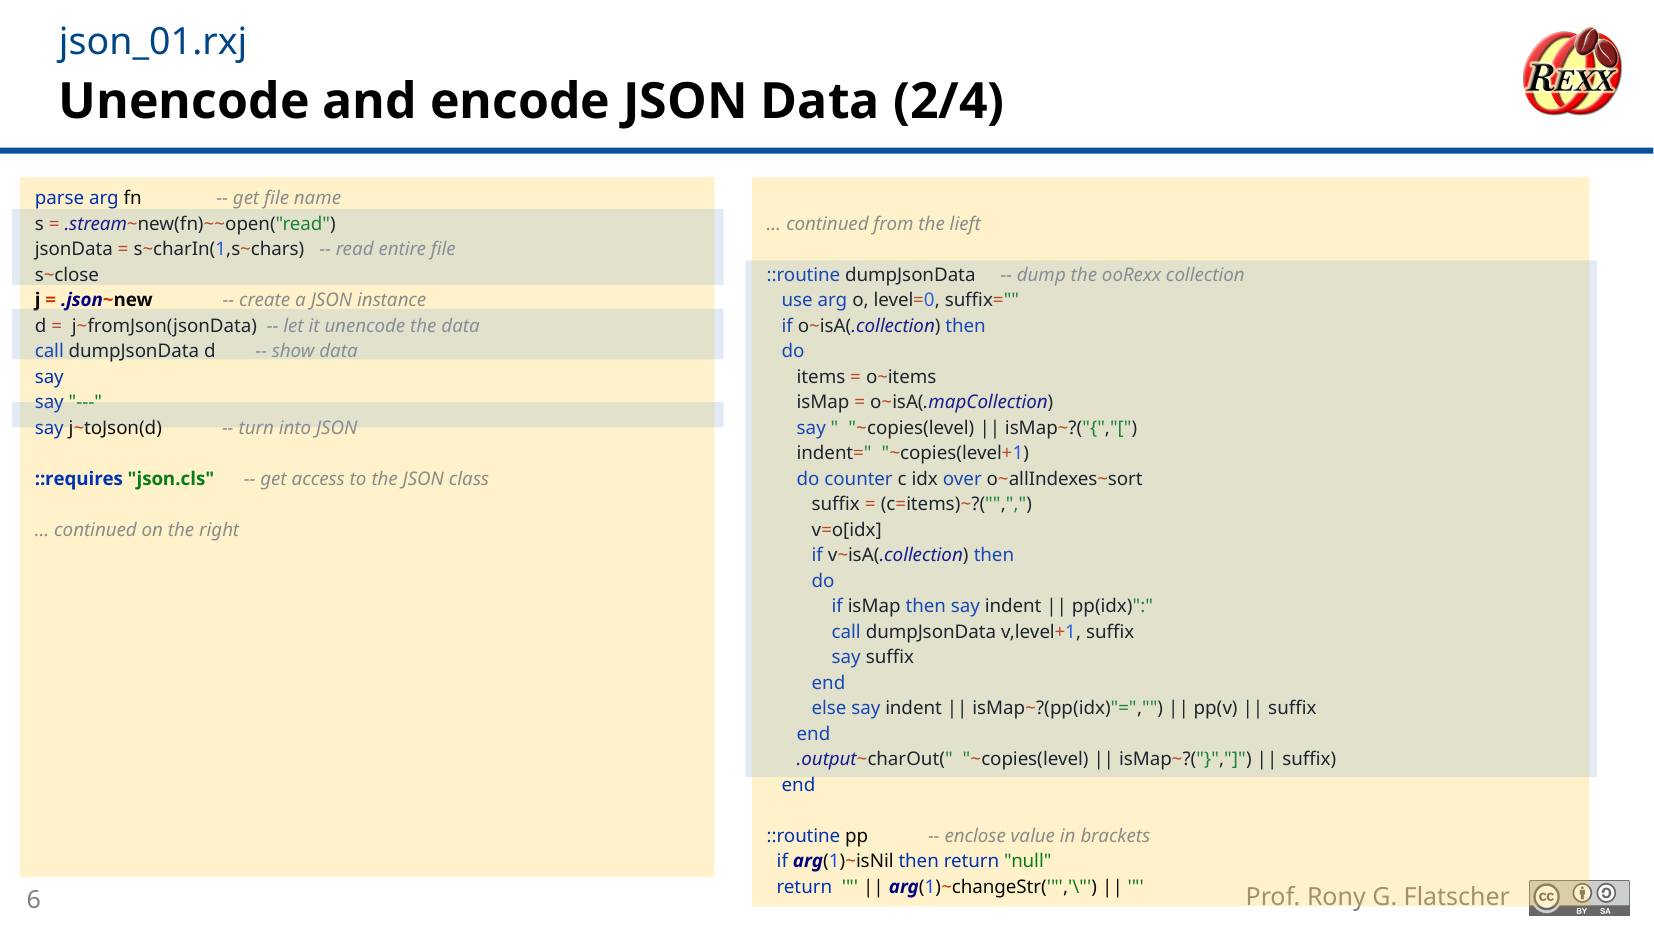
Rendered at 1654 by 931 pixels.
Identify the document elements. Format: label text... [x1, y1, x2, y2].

text_box [745, 260, 1597, 778]
text_box [12, 402, 724, 428]
title json_01.rxj Unencode and encode JSON Data (2/4) [0, 0, 1625, 148]
text_box [12, 209, 724, 285]
text_box parse arg fn -- get file name s = .stream~new(fn)~~open("read") jsonData = s~charIn(1,s~chars) -- read entire file s~close j = .json~new -- create a JSON instance d = j~fromJson(jsonData) -- let it unencode the data call dumpJsonData d -- show data say say "---" say j~toJson(d) -- turn into JSON ::requires "json.cls" -- get access to the JSON class … continued on the right [19, 428, 715, 878]
text_box parse arg fn -- get file name s = .stream~new(fn)~~open("read") jsonData = s~charIn(1,s~chars) -- read entire file s~close j = .json~new -- create a JSON instance d = j~fromJson(jsonData) -- let it unencode the data call dumpJsonData d -- show data say say "---" say j~toJson(d) -- turn into JSON ::requires "json.cls" -- get access to the JSON class … continued on the right [19, 360, 715, 402]
text_box … continued from the lieft ::routine dumpJsonData -- dump the ooRexx collection use arg o, level=0, suffix="" if o~isA(.collection) then do items = o~items isMap = o~isA(.mapCollection) say " "~copies(level) || isMap~?("{","[") indent=" "~copies(level+1) do counter c idx over o~allIndexes~sort suffix = (c=items)~?("",",") v=o[idx] if v~isA(.collection) then do if isMap then say indent || pp(idx)":" call dumpJsonData v,level+1, suffix say suffix end else say indent || isMap~?(pp(idx)"=","") || pp(v) || suffix end .output~charOut(" "~copies(level) || isMap~?("}","]") || suffix) end ::routine pp -- enclose value in brackets if arg(1)~isNil then return "null" return '"' || arg(1)~changeStr('"','\"') || '"' [751, 778, 1590, 879]
text_box … continued from the lieft ::routine dumpJsonData -- dump the ooRexx collection use arg o, level=0, suffix="" if o~isA(.collection) then do items = o~items isMap = o~isA(.mapCollection) say " "~copies(level) || isMap~?("{","[") indent=" "~copies(level+1) do counter c idx over o~allIndexes~sort suffix = (c=items)~?("",",") v=o[idx] if v~isA(.collection) then do if isMap then say indent || pp(idx)":" call dumpJsonData v,level+1, suffix say suffix end else say indent || isMap~?(pp(idx)"=","") || pp(v) || suffix end .output~charOut(" "~copies(level) || isMap~?("}","]") || suffix) end ::routine pp -- enclose value in brackets if arg(1)~isNil then return "null" return '"' || arg(1)~changeStr('"','\"') || '"' [751, 177, 1590, 260]
text_box parse arg fn -- get file name s = .stream~new(fn)~~open("read") jsonData = s~charIn(1,s~chars) -- read entire file s~close j = .json~new -- create a JSON instance d = j~fromJson(jsonData) -- let it unencode the data call dumpJsonData d -- show data say say "---" say j~toJson(d) -- turn into JSON ::requires "json.cls" -- get access to the JSON class … continued on the right [19, 285, 715, 308]
text_box parse arg fn -- get file name s = .stream~new(fn)~~open("read") jsonData = s~charIn(1,s~chars) -- read entire file s~close j = .json~new -- create a JSON instance d = j~fromJson(jsonData) -- let it unencode the data call dumpJsonData d -- show data say say "---" say j~toJson(d) -- turn into JSON ::requires "json.cls" -- get access to the JSON class … continued on the right [19, 177, 715, 209]
text_box [12, 308, 724, 360]
